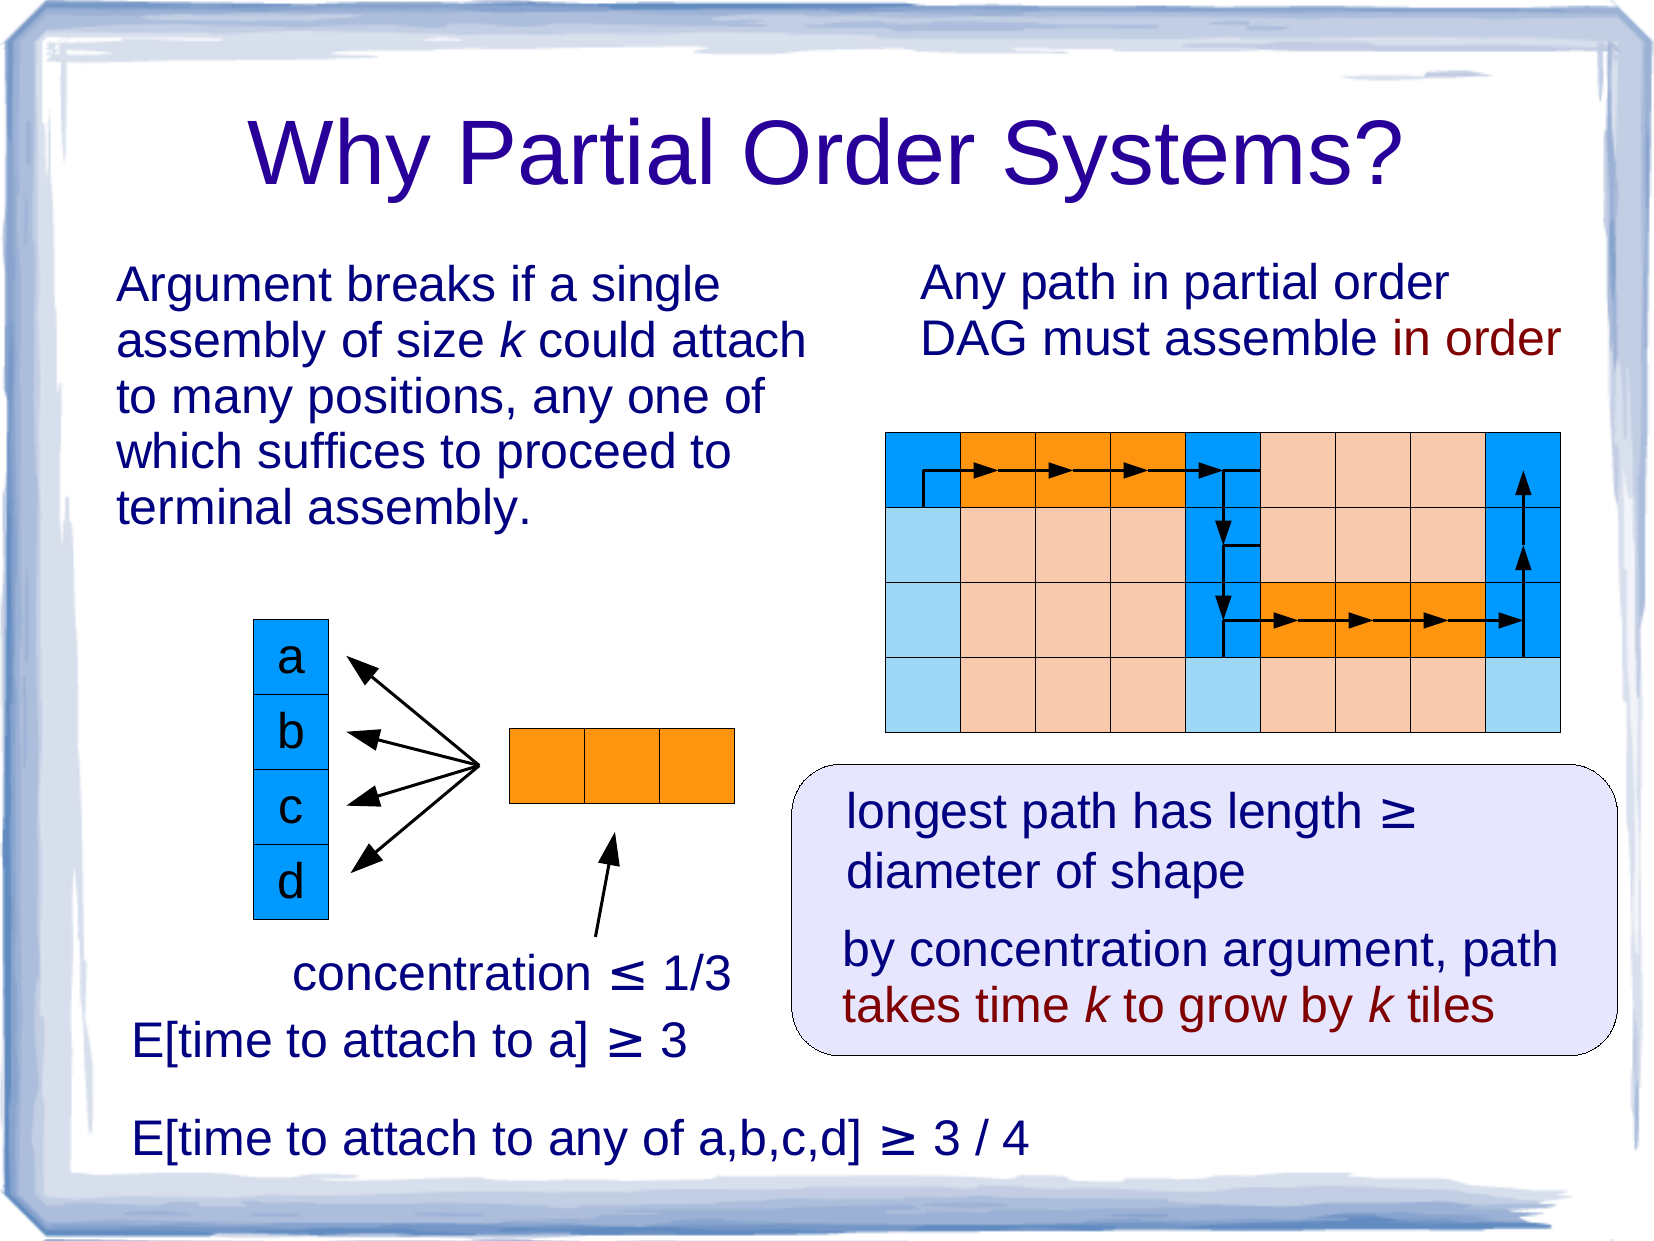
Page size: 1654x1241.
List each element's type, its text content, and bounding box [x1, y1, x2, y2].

list Any path in partial order DAG must assemble in order [920, 254, 1571, 445]
text_box d [253, 844, 329, 920]
text_box a [253, 619, 329, 694]
list E[time to attach to a] ≥ 3 E[time to attach to any of a,b,c,d] ≥ 3 / 4 [131, 1003, 1088, 1180]
text_box c [253, 769, 329, 844]
picture [0, 0, 1654, 1241]
text_box Argument breaks if a single assembly of size k could attach to many positions, any one of which suffices to proceed to terminal assembly. [116, 256, 822, 581]
text_box by concentration argument, path takes time k to grow by k tiles [842, 921, 1599, 1033]
text_box b [253, 694, 329, 769]
text_box [509, 728, 735, 804]
title Why Partial Order Systems? [82, 49, 1571, 257]
text_box longest path has length ≥ diameter of shape [846, 775, 1525, 898]
text_box [791, 764, 1618, 1056]
list concentration ≤ 1/3 [292, 936, 786, 1005]
text_box [885, 432, 1561, 733]
